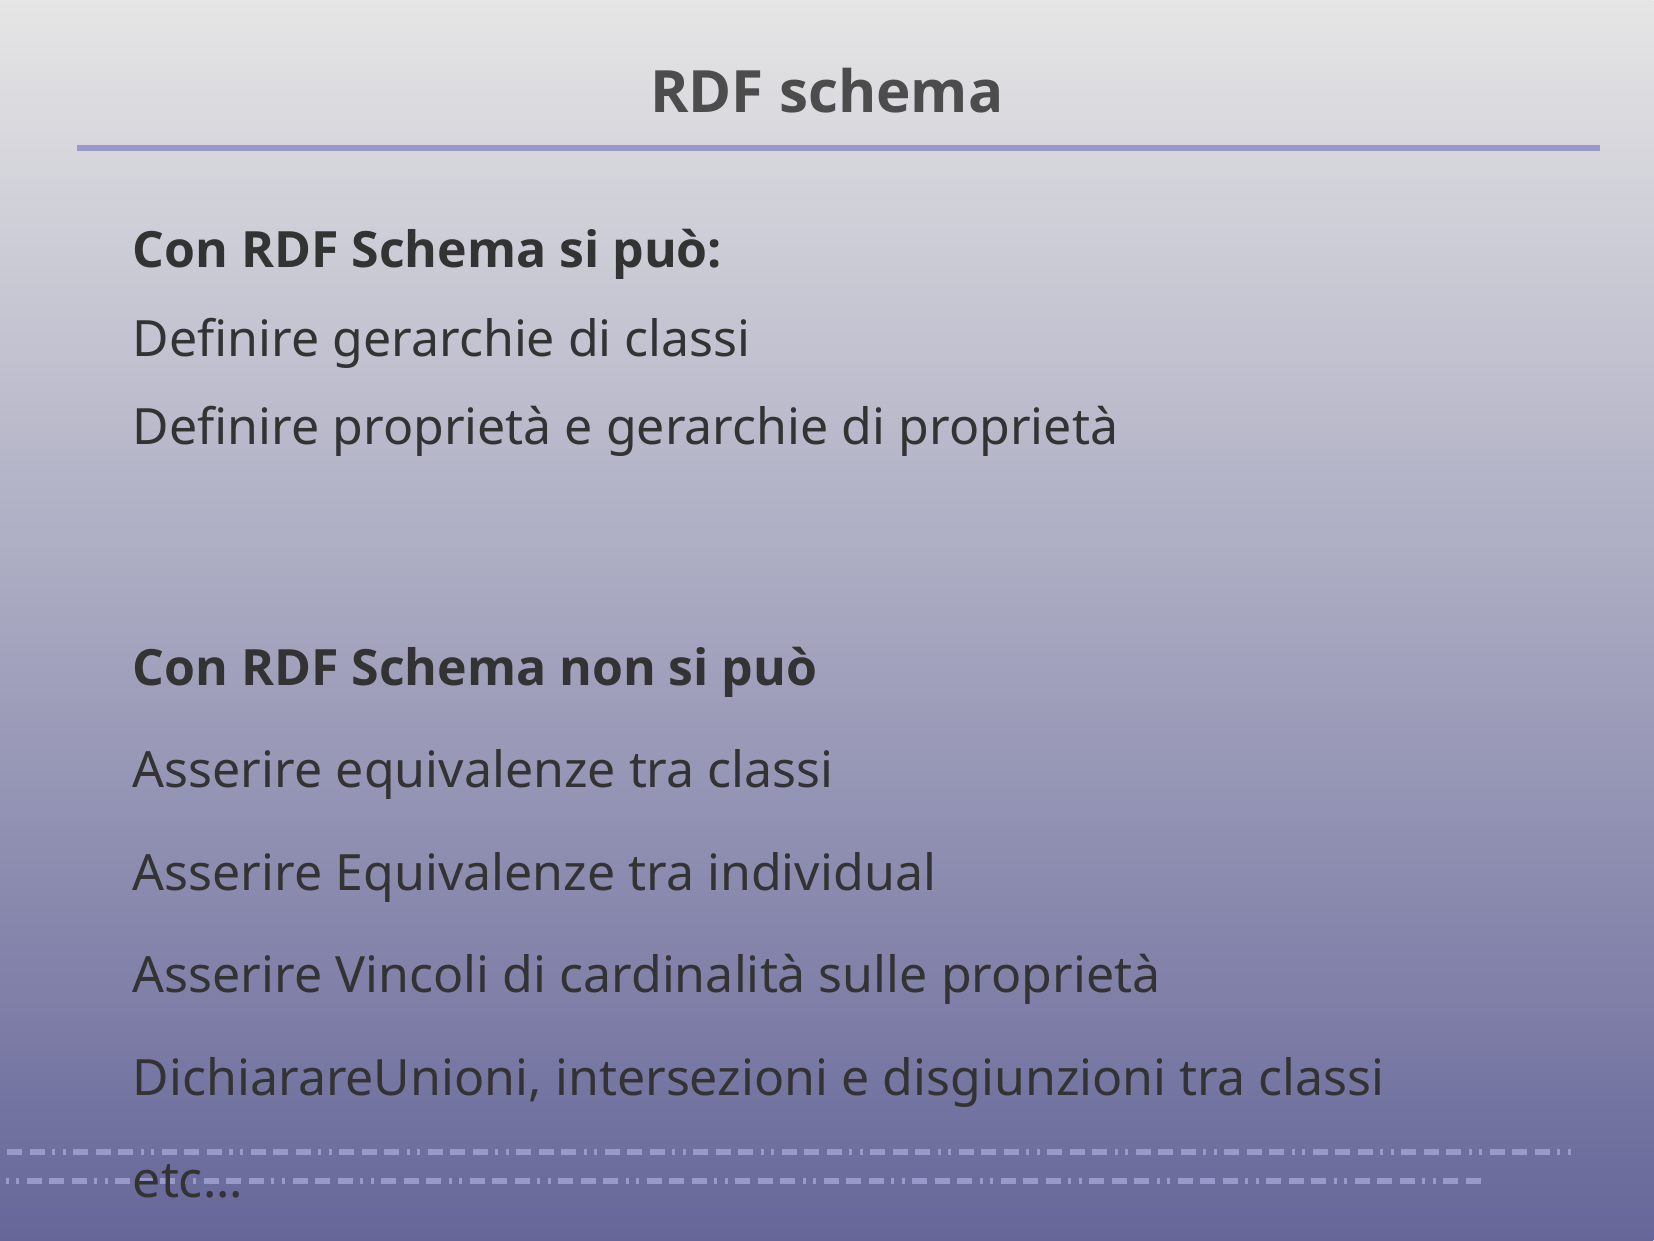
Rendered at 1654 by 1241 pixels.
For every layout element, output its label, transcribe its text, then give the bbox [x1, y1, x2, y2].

text_box Definire proprietà e gerarchie di proprietà [118, 383, 1447, 457]
text_box RDF schema [236, 48, 1418, 132]
text_box Definire gerarchie di classi [118, 295, 916, 369]
text_box Con RDF Schema non si può Asserire equivalenze tra classi Asserire Equivalenze tra individual Asserire Vincoli di cardinalità sulle proprietà DichiarareUnioni, intersezioni e disgiunzioni tra classi etc... [118, 590, 1595, 1101]
text_box Con RDF Schema si può: [118, 206, 1004, 280]
